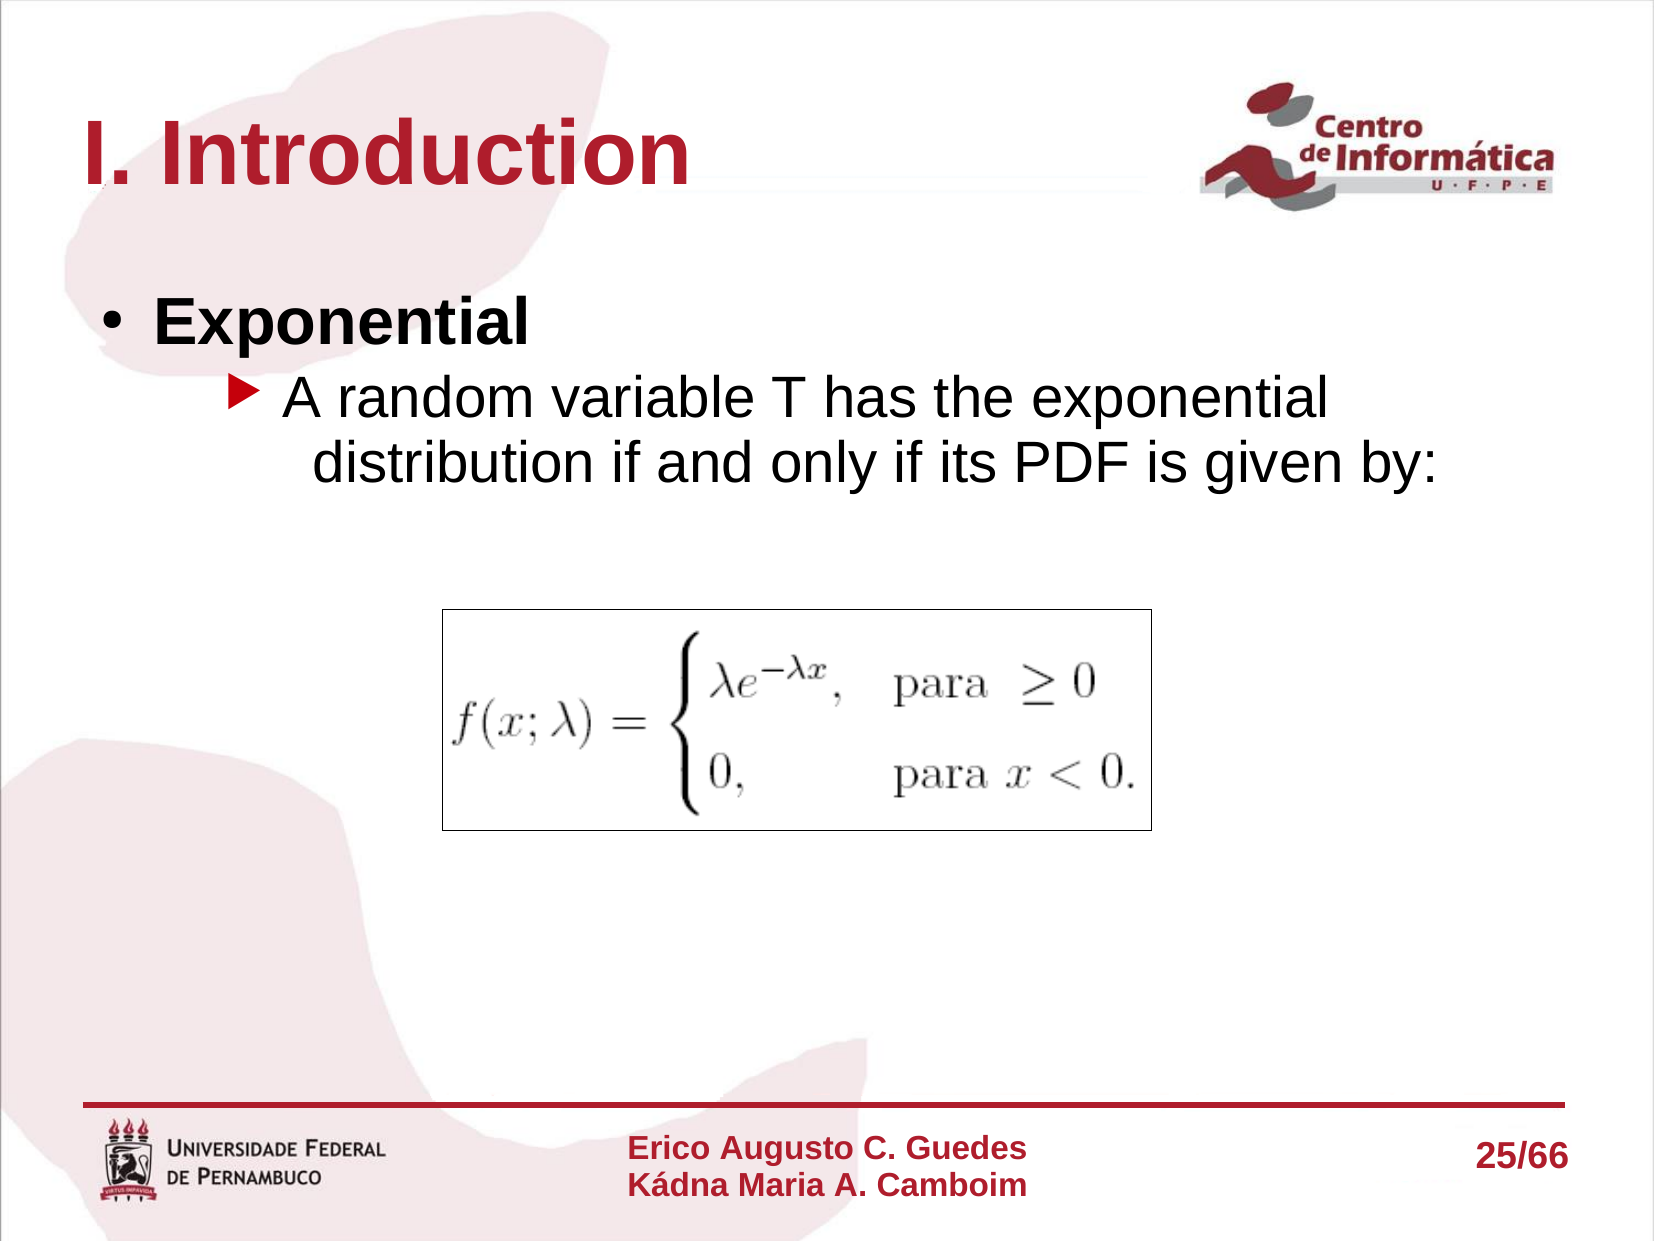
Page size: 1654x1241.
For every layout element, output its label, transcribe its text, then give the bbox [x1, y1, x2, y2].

title I. Introduction [82, 56, 1571, 250]
list Exponential A random variable T has the exponential distribution if and only if its PDF is given by: [82, 284, 1571, 1088]
picture [0, 0, 1654, 1241]
